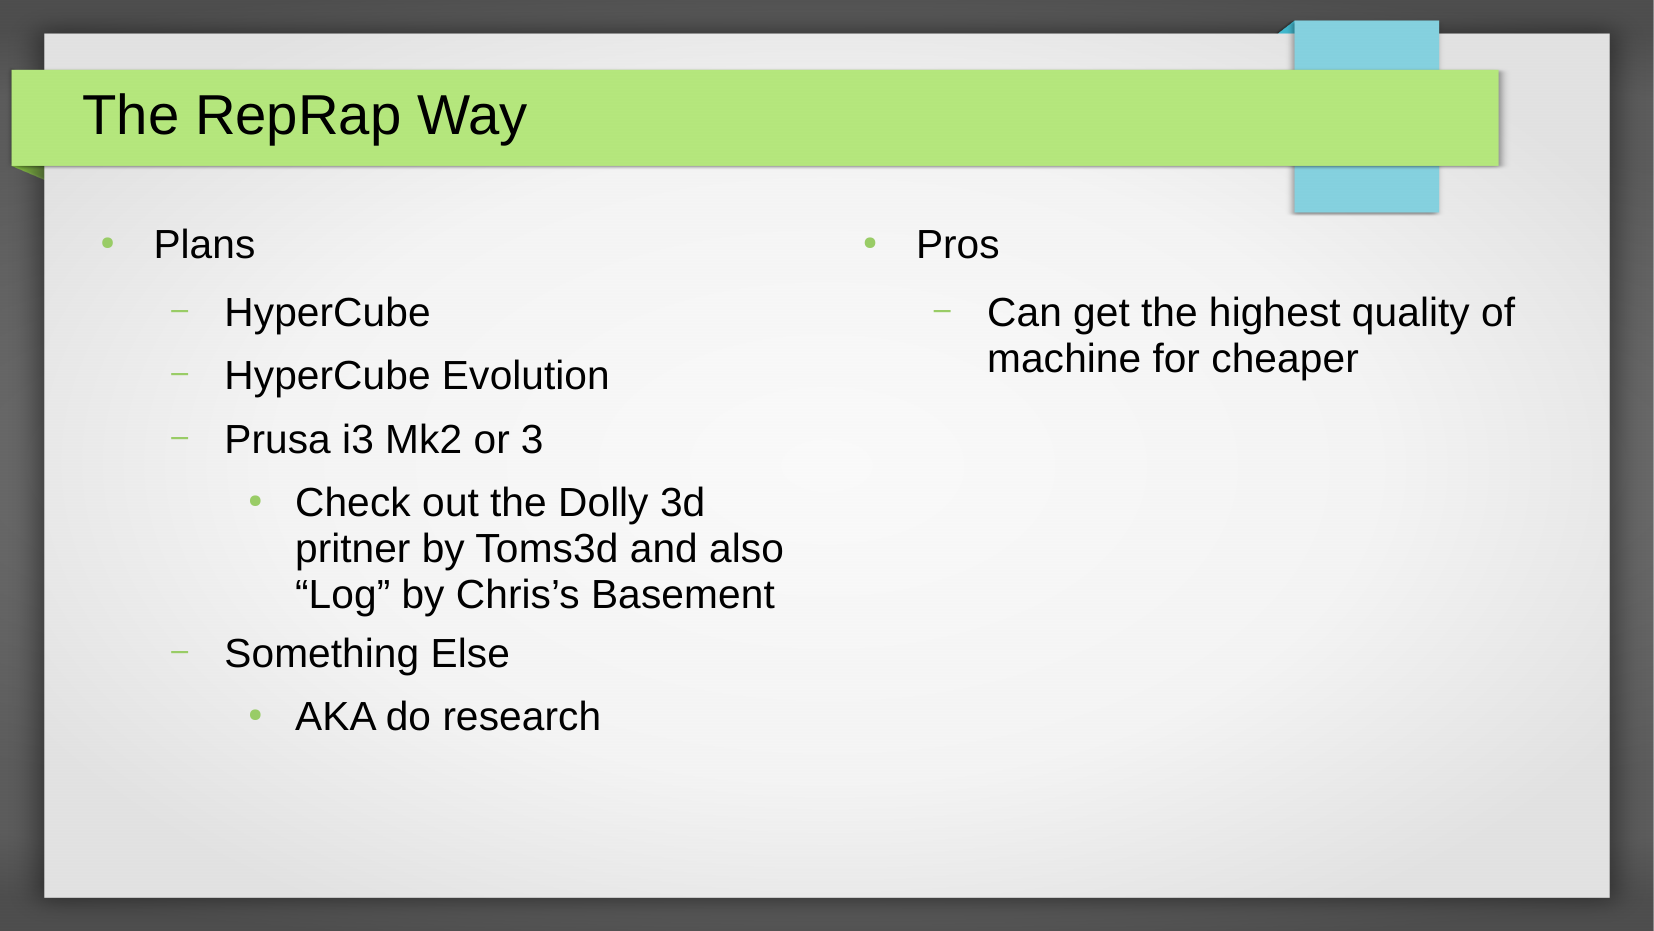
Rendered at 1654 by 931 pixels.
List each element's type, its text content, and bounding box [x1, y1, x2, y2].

title The RepRap Way [82, 70, 1264, 160]
list Plans HyperCube HyperCube Evolution Prusa i3 Mk2 or 3 Check out the Dolly 3d pritner by Toms3d and also “Log” by Chris’s Basement Something Else AKA do research [82, 221, 809, 761]
list Pros Can get the highest quality of machine for cheaper [845, 221, 1572, 761]
picture [0, 0, 1654, 931]
